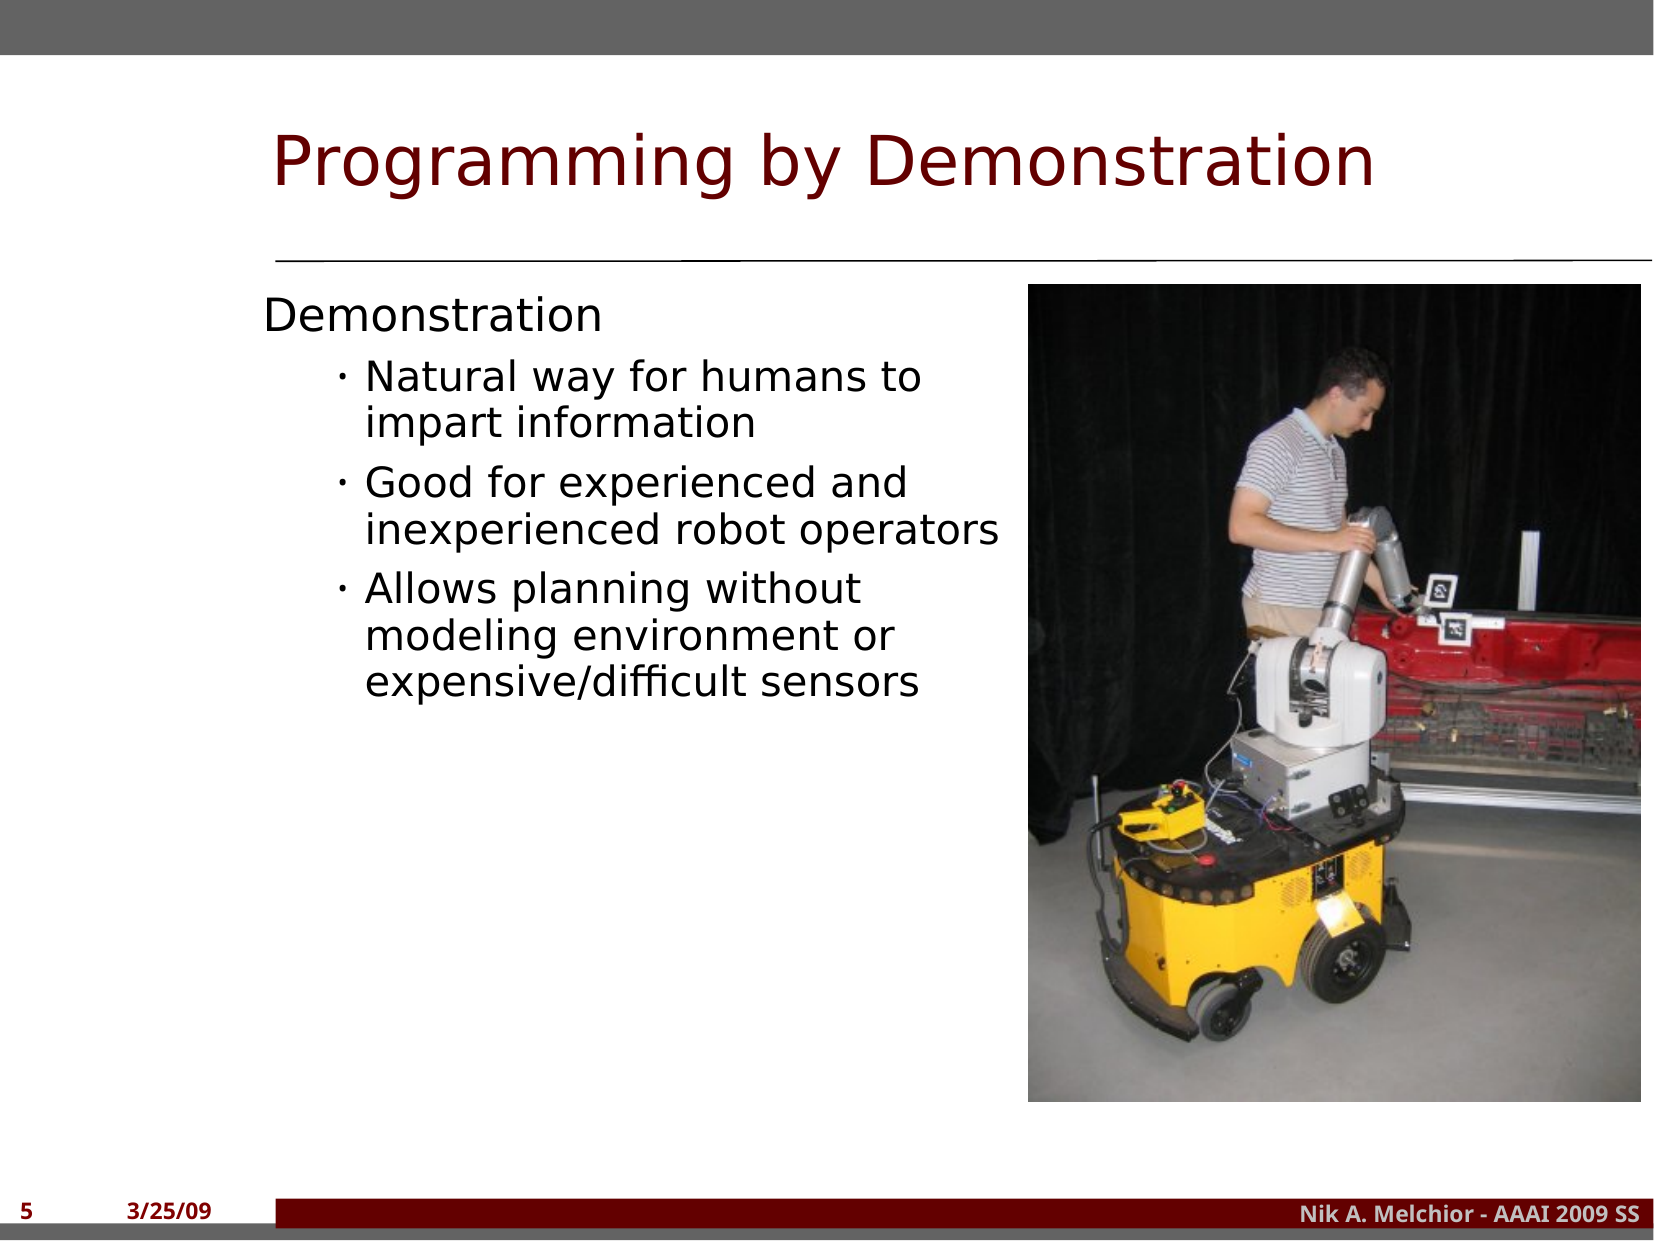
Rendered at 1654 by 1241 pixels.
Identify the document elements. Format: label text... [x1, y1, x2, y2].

title Programming by Demonstration [271, 75, 1553, 255]
list Demonstration Natural way for humans to impart information Good for experienced and inexperienced robot operators Allows planning without modeling environment or expensive/difficult sensors [262, 290, 1024, 1094]
picture [1028, 284, 1641, 1102]
